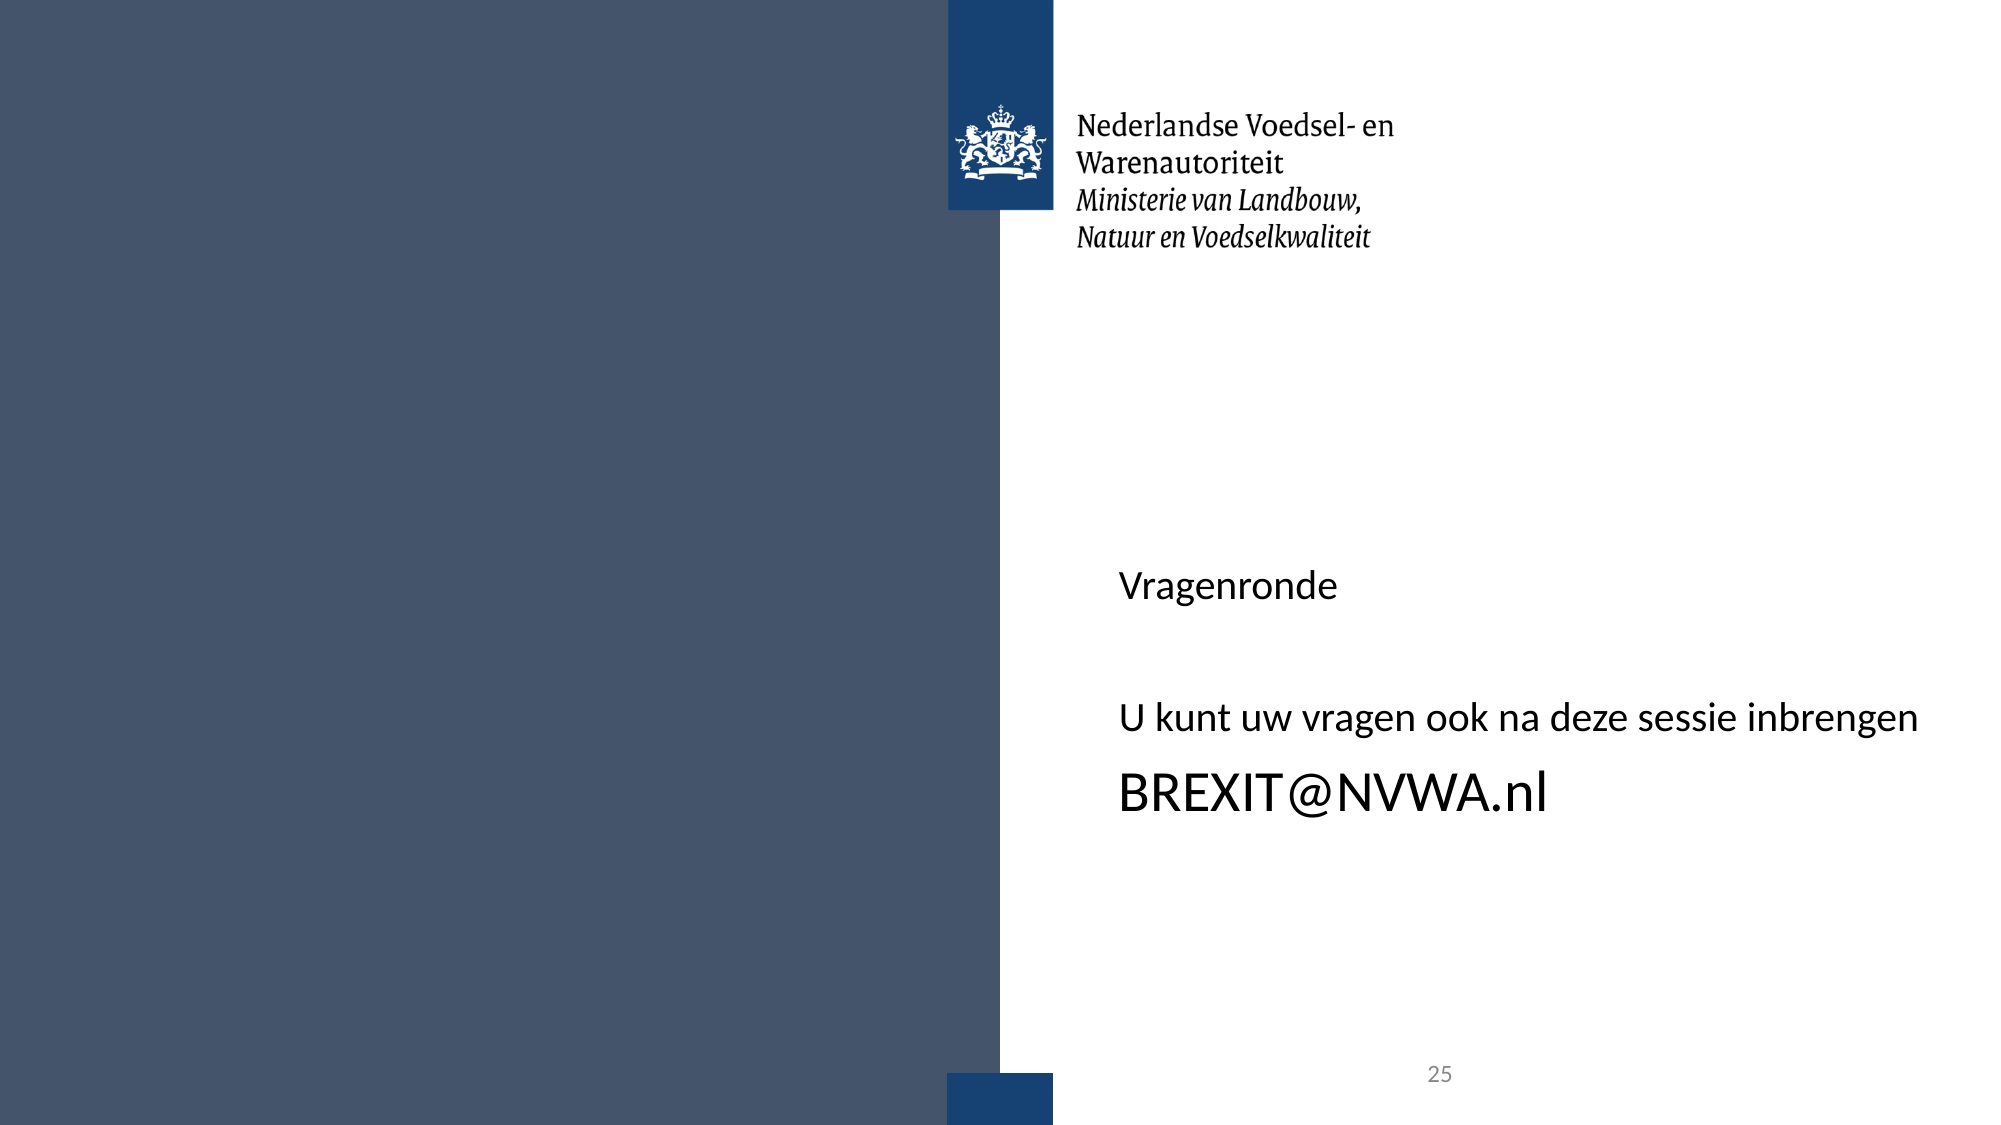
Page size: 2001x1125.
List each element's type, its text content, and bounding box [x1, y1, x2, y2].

text_box [1058, 210, 1972, 422]
text_box Vragenronde U kunt uw vragen ook na deze sessie inbrengen BREXIT@NVWA.nl [1103, 284, 1975, 1103]
